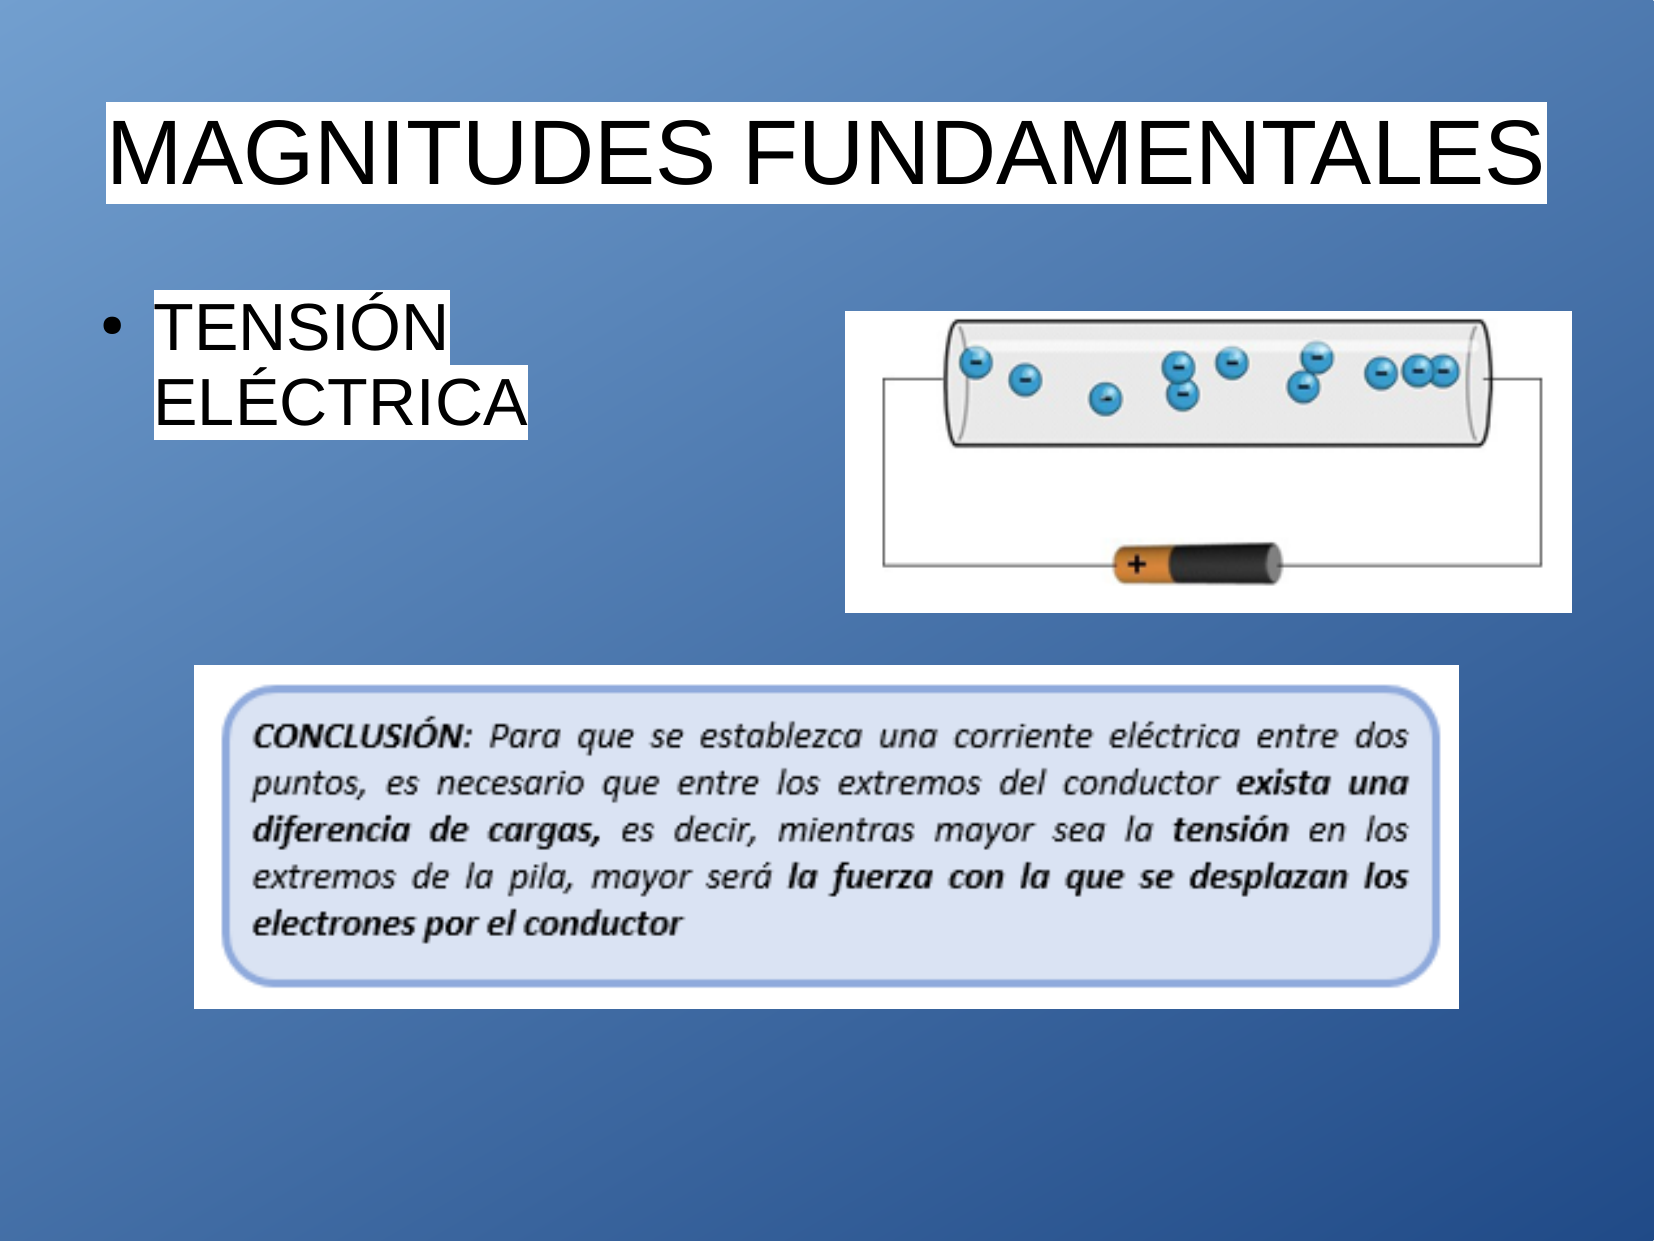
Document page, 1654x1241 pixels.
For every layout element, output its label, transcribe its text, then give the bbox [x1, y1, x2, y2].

picture [845, 311, 1572, 613]
picture [194, 665, 1459, 1009]
title MAGNITUDES FUNDAMENTALES [82, 49, 1571, 257]
list TENSIÓN ELÉCTRICA [82, 290, 809, 634]
